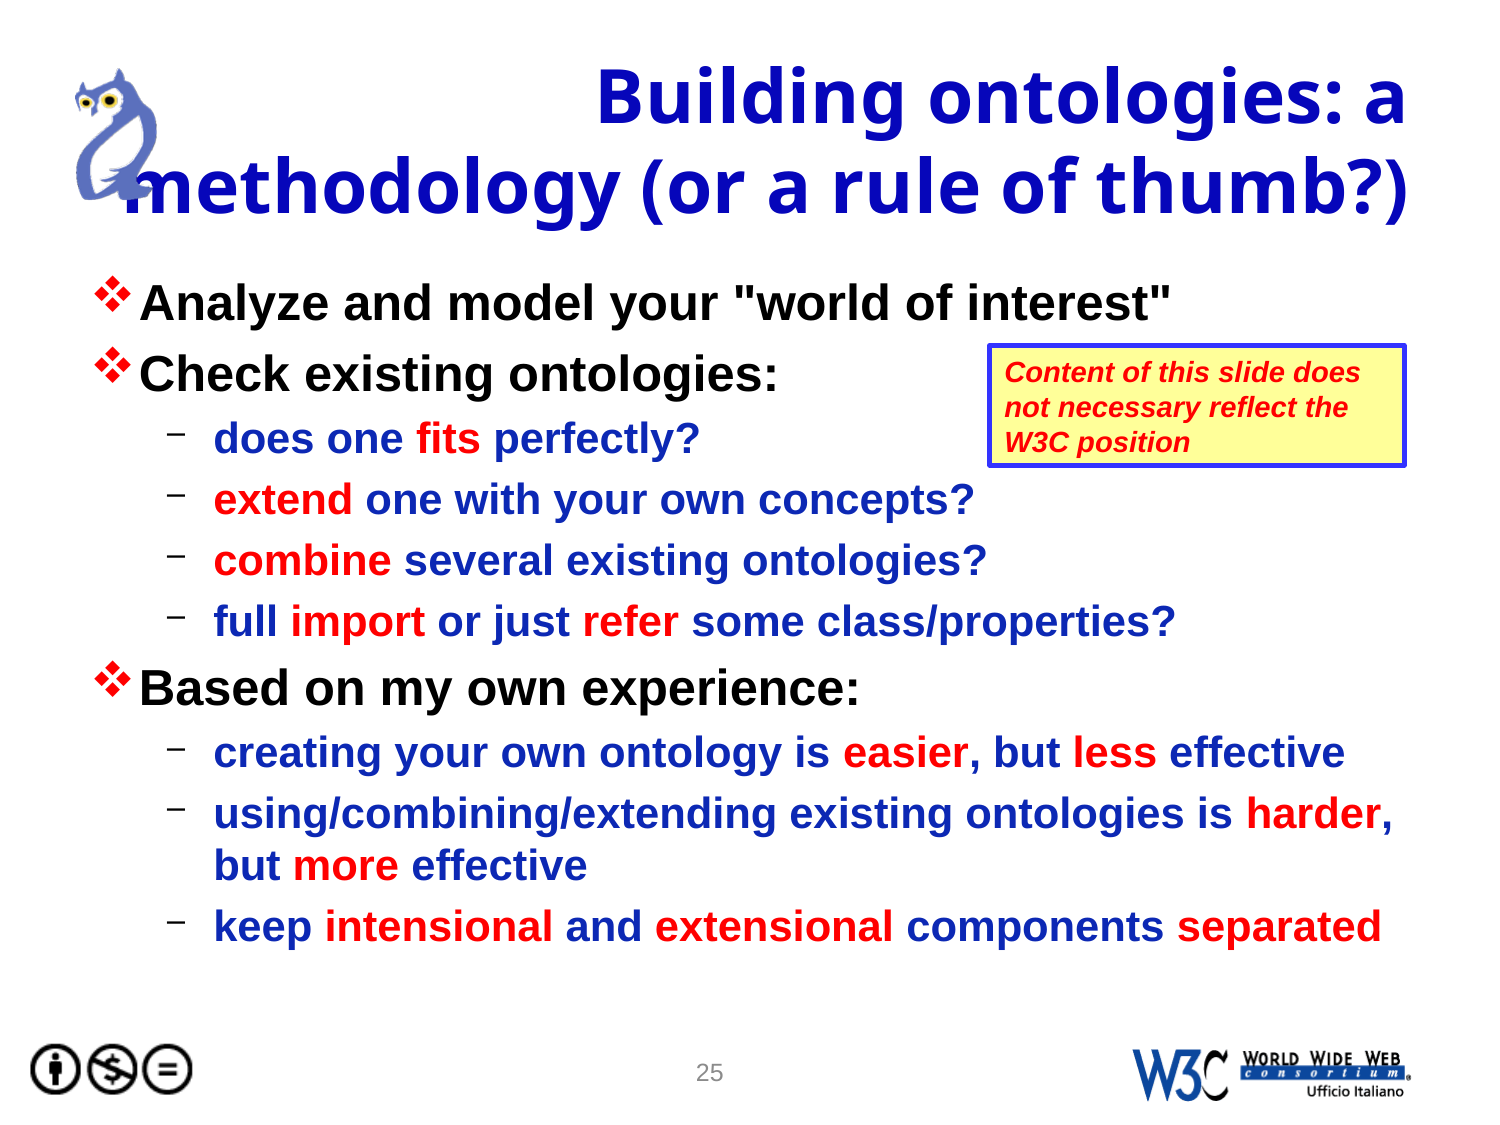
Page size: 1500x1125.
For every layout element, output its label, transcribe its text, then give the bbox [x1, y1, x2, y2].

picture [15, 1022, 205, 1106]
text_box Content of this slide does not necessary reflect the W3C position [989, 345, 1405, 466]
list Analyze and model your "world of interest" Check existing ontologies: does one fits perfectly? extend one with your own concepts? combine several existing ontologies? full import or just refer some class/properties? Based on my own experience: creating your own ontology is easier, but less effective using/combining/extending existing ontologies is harder, but more effective keep intensional and extensional components separated [75, 262, 1425, 1005]
picture [75, 68, 159, 203]
title Building ontologies: a methodology (or a rule of thumb?) [75, 45, 1425, 233]
slide_number <number> [680, 1041, 761, 1102]
picture [1132, 1049, 1412, 1102]
